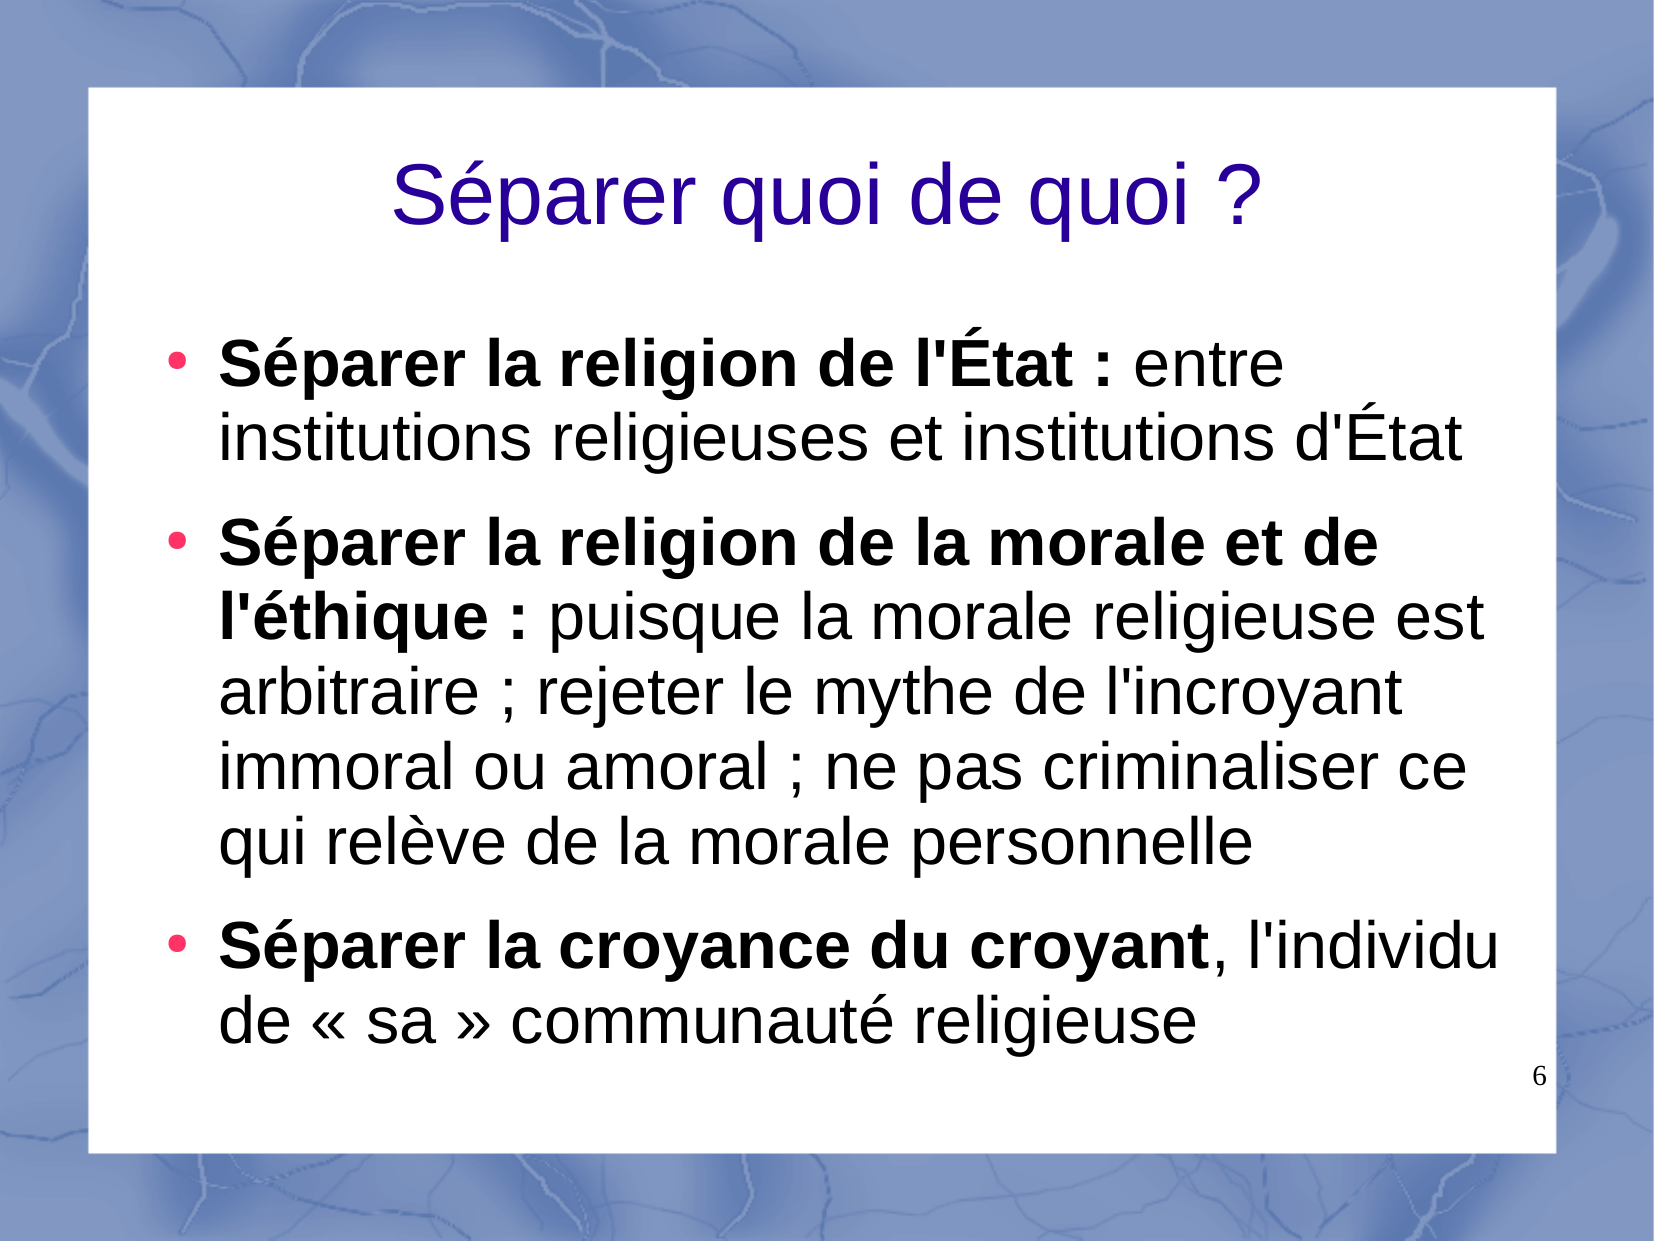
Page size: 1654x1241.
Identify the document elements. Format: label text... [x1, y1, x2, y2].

picture [0, 0, 1654, 1241]
list Séparer la religion de l'État : entre institutions religieuses et institutions d'État Séparer la religion de la morale et de l'éthique : puisque la morale religieuse est arbitraire ; rejeter le mythe de l'incroyant immoral ou amoral ; ne pas criminaliser ce qui relève de la morale personnelle Séparer la croyance du croyant, l'individu de « sa » communauté religieuse [147, 325, 1506, 1058]
title Séparer quoi de quoi ? [118, 90, 1536, 298]
